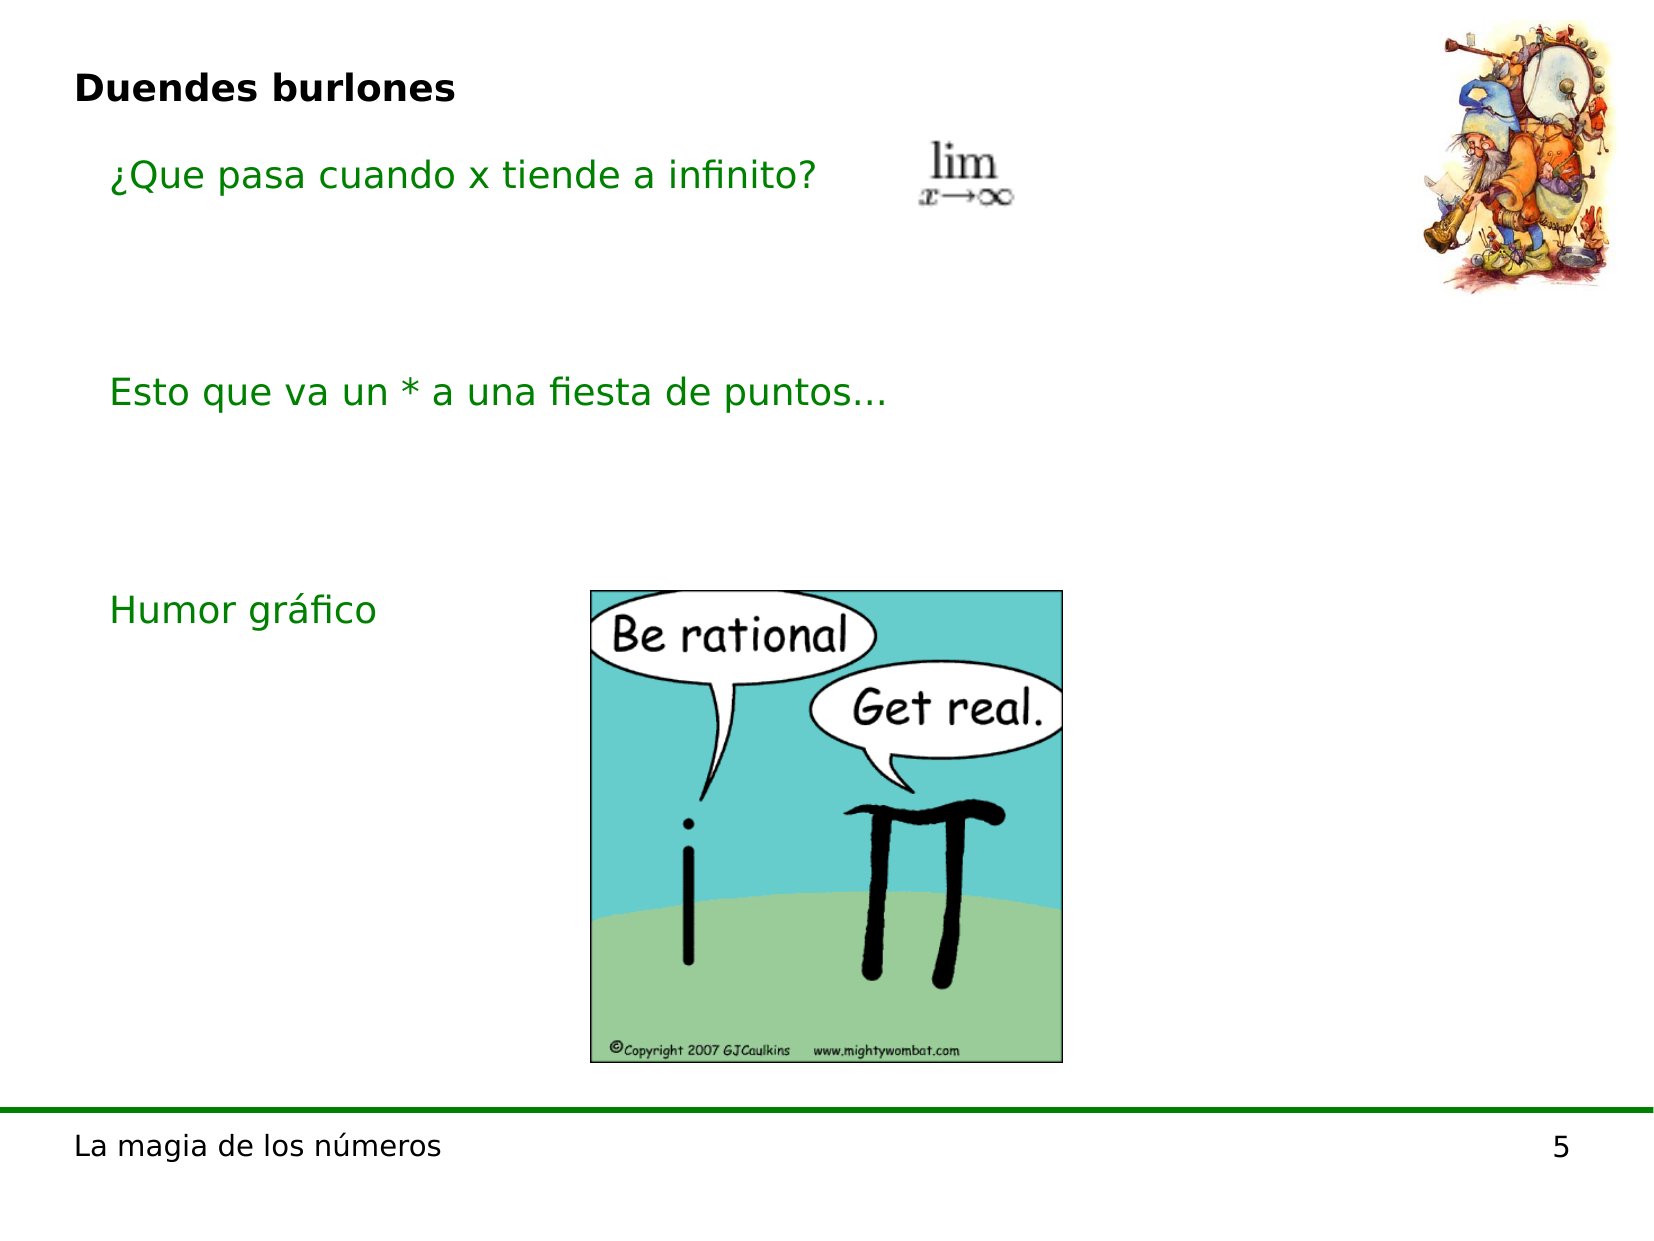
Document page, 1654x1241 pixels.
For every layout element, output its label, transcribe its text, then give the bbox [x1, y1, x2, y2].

picture [1417, 20, 1617, 296]
text_box La magia de los números [59, 1122, 975, 1172]
picture [909, 134, 1023, 219]
picture [590, 590, 1063, 1063]
text_box Duendes burlones ¿Que pasa cuando x tiende a infinito? Esto que va un * a una fiesta de puntos... Humor gráfico [59, 59, 1182, 640]
